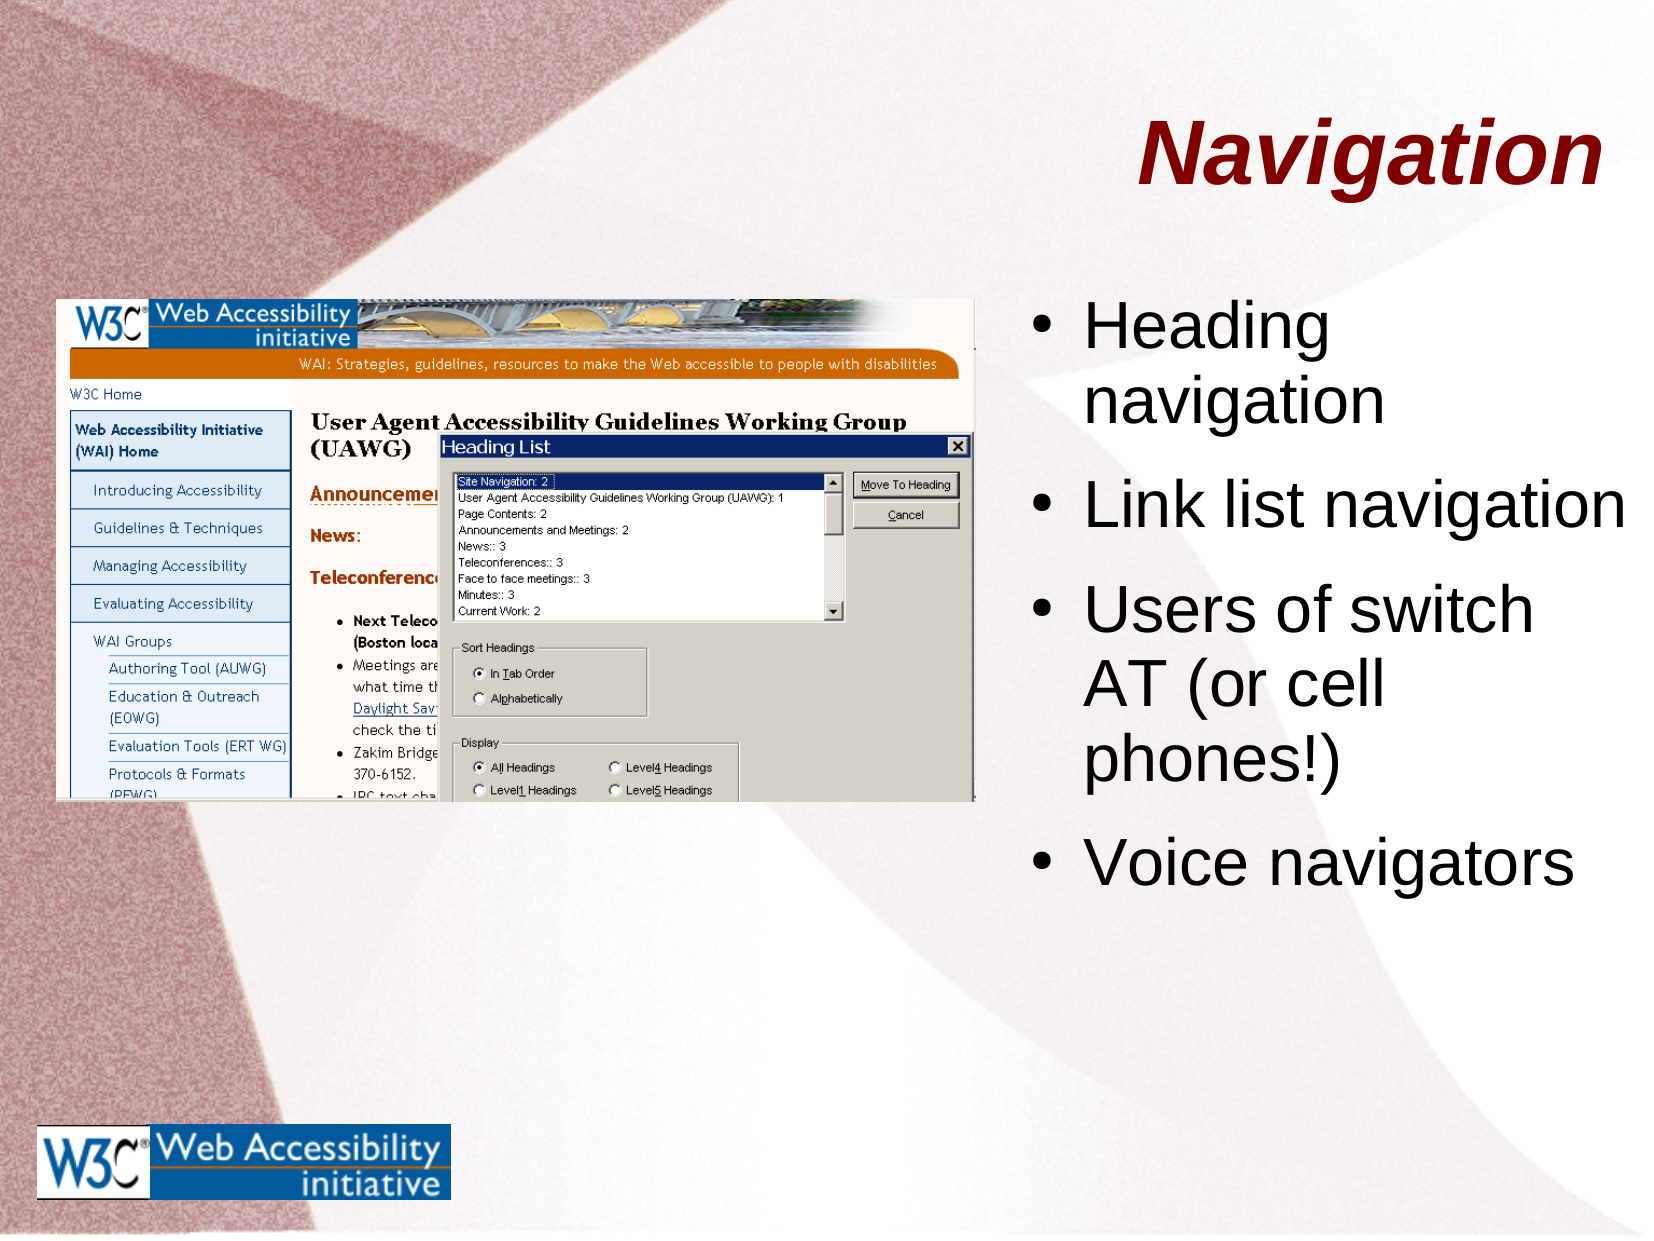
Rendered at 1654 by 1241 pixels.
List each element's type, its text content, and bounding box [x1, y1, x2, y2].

picture [0, 0, 1654, 1241]
title Navigation [596, 49, 1607, 257]
list Heading navigation Link list navigation Users of switch AT (or cell phones!) Voice navigators [1012, 288, 1635, 914]
